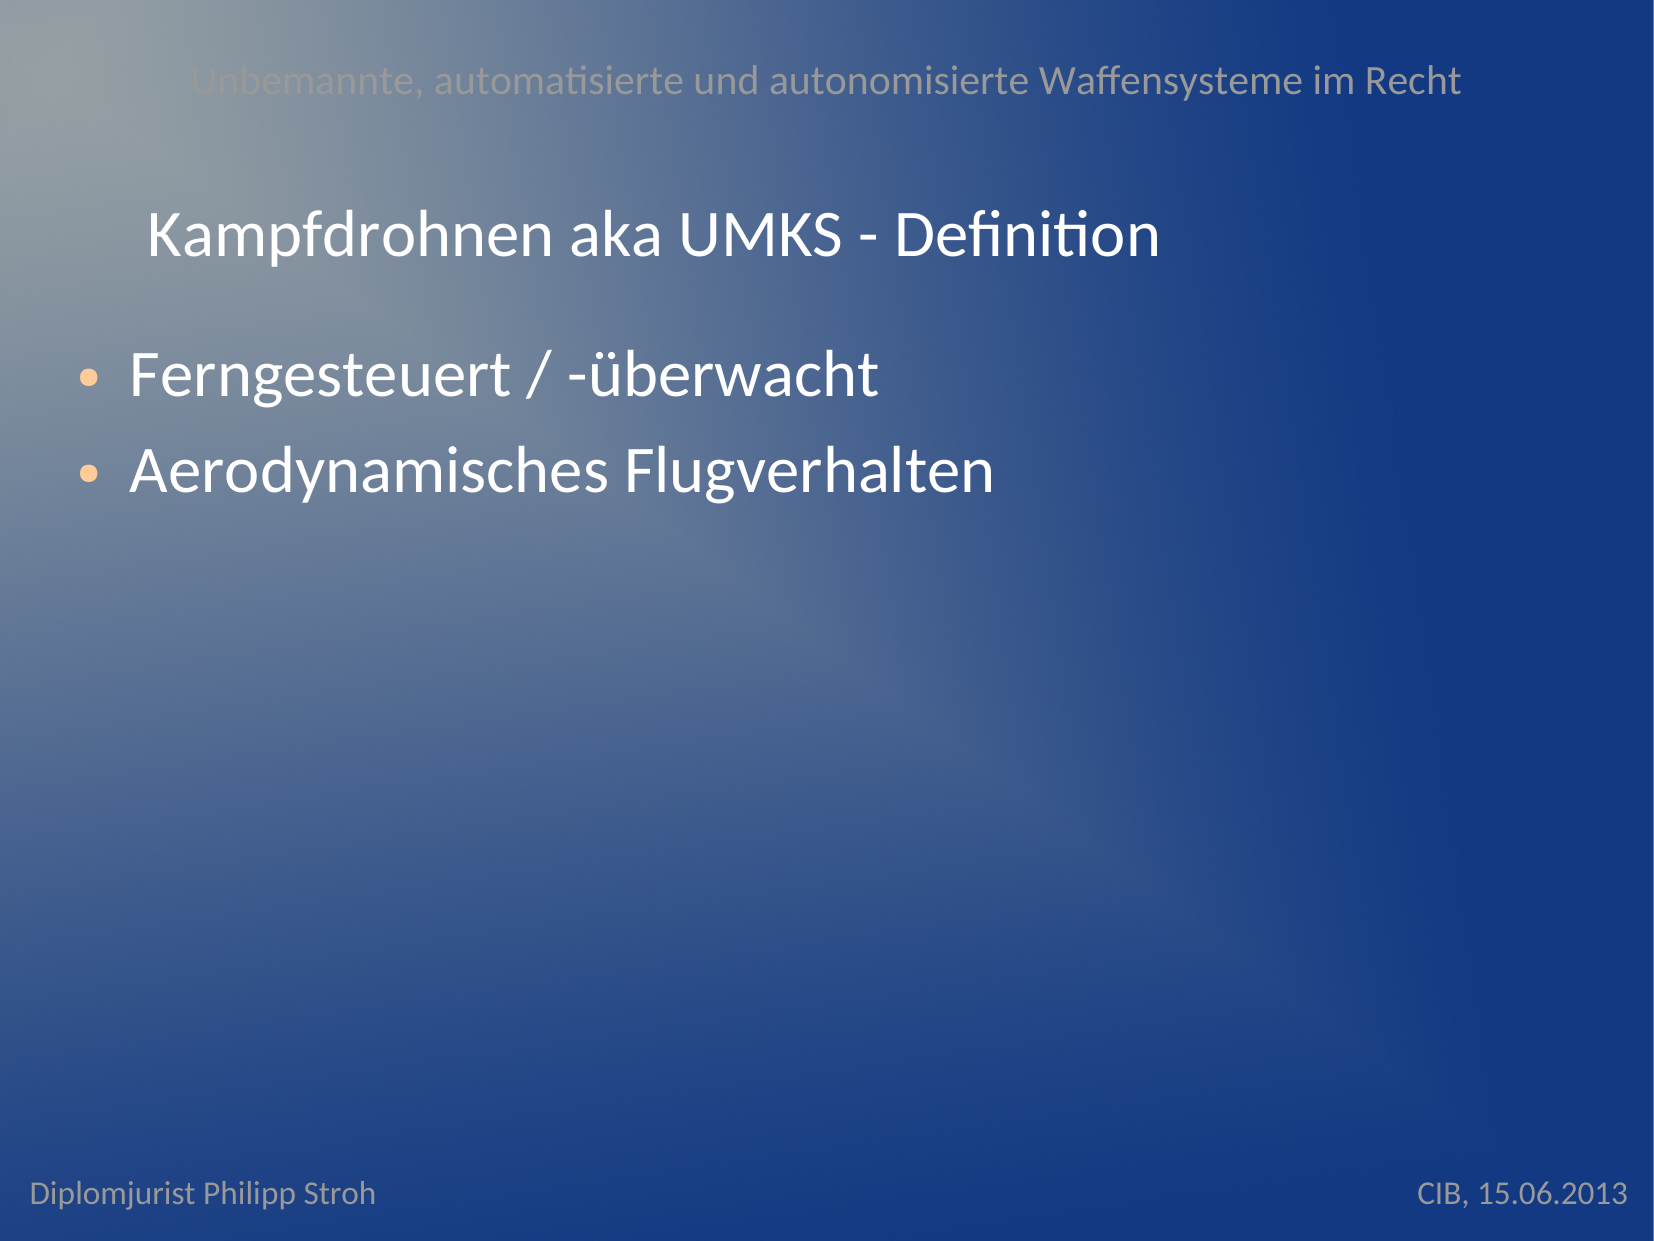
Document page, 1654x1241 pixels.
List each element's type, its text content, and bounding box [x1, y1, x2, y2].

list Kampfdrohnen aka UMKS - Definition [76, 206, 1565, 598]
picture [0, 0, 1654, 1241]
title CIB, 15.06.2013 [1417, 1151, 1654, 1241]
title Diplomjurist Philipp Stroh [29, 1151, 414, 1241]
title Unbemannte, automatisierte und autonomisierte Waffensysteme im Recht [82, 0, 1571, 188]
list Ferngesteuert / -überwacht Aerodynamisches Flugverhalten [59, 249, 1548, 857]
